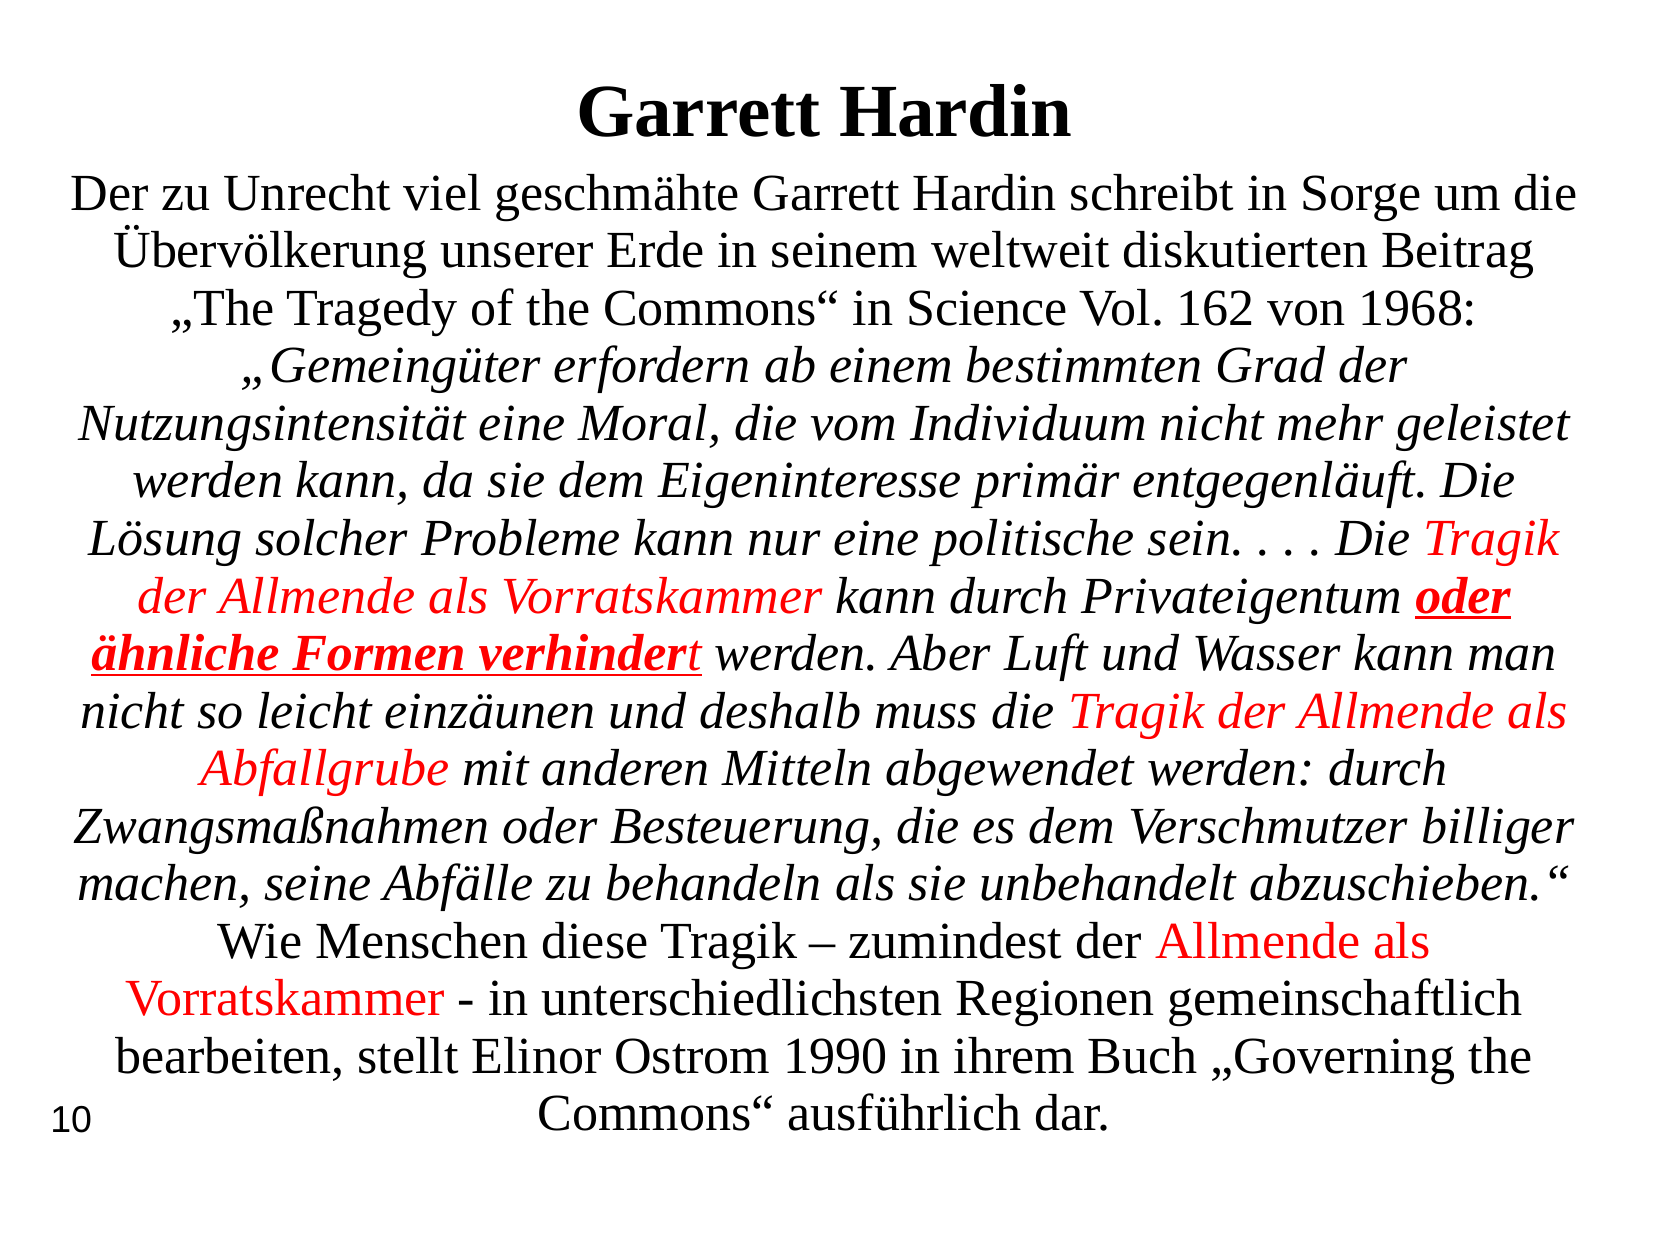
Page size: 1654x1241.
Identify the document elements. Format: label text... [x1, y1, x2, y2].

text_box <Nummer> [35, 1091, 253, 1162]
text_box Garrett Hardin Der zu Unrecht viel geschmähte Garrett Hardin schreibt in Sorge um die Übervölkerung unserer Erde in seinem weltweit diskutierten Beitrag „The Tragedy of the Commons“ in Science Vol. 162 von 1968: „Gemeingüter erfordern ab einem bestimmten Grad der Nutzungsintensität eine Moral, die vom Individuum nicht mehr geleistet werden kann, da sie dem Eigeninteresse primär entgegenläuft. Die Lösung solcher Probleme kann nur eine politische sein. . . . Die Tragik der Allmende als Vorratskammer kann durch Privateigentum oder ähnliche Formen verhindert werden. Aber Luft und Wasser kann man nicht so leicht einzäunen und deshalb muss die Tragik der Allmende als Abfallgrube mit anderen Mitteln abgewendet werden: durch Zwangsmaßnahmen oder Besteuerung, die es dem Verschmutzer billiger machen, seine Abfälle zu behandeln als sie unbehandelt abzuschieben.“ Wie Menschen diese Tragik – zumindest der Allmende als Vorratskammer - in unterschiedlichsten Regionen gemeinschaftlich bearbeiten, stellt Elinor Ostrom 1990 in ihrem Buch „Governing the Commons“ ausführlich dar. [56, 62, 1607, 1150]
